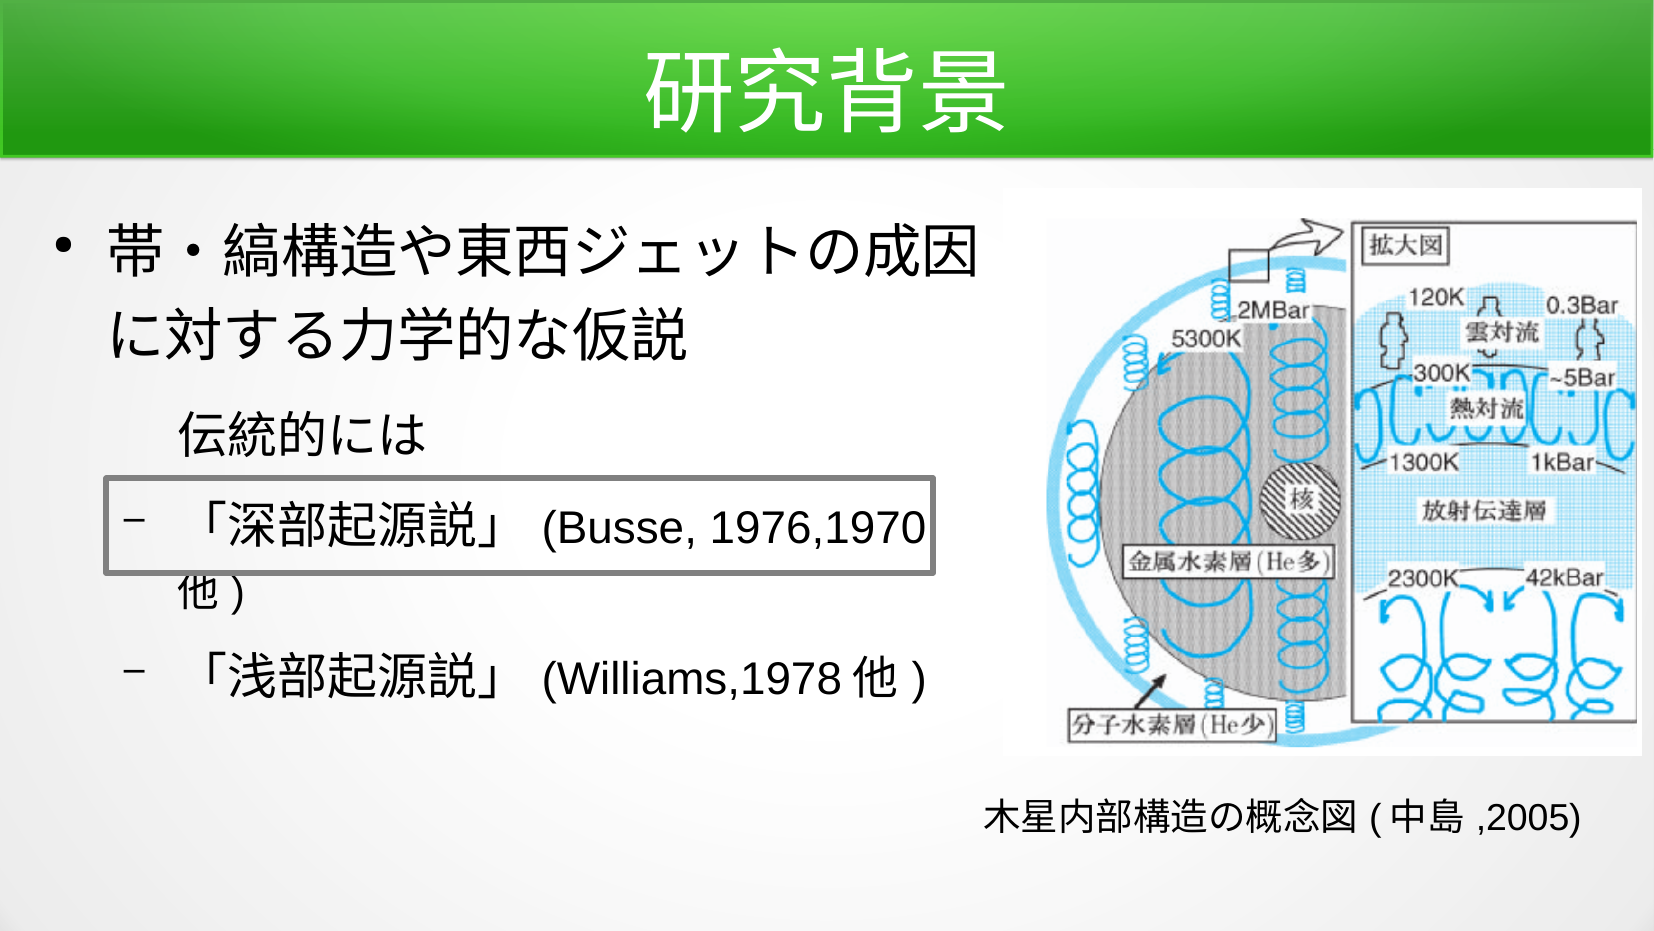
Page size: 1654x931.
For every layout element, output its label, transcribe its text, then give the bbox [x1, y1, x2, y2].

text_box 木星内部構造の概念図(中島,2005) [968, 779, 1642, 838]
title 研究背景 [82, 32, 1571, 140]
picture [1003, 188, 1642, 756]
list 帯・縞構造や東西ジェットの成因に対する力学的な仮説 伝統的には 「深部起源説」(Busse, 1976,1970他) 「浅部起源説」(Williams,1978他) [35, 204, 1003, 745]
